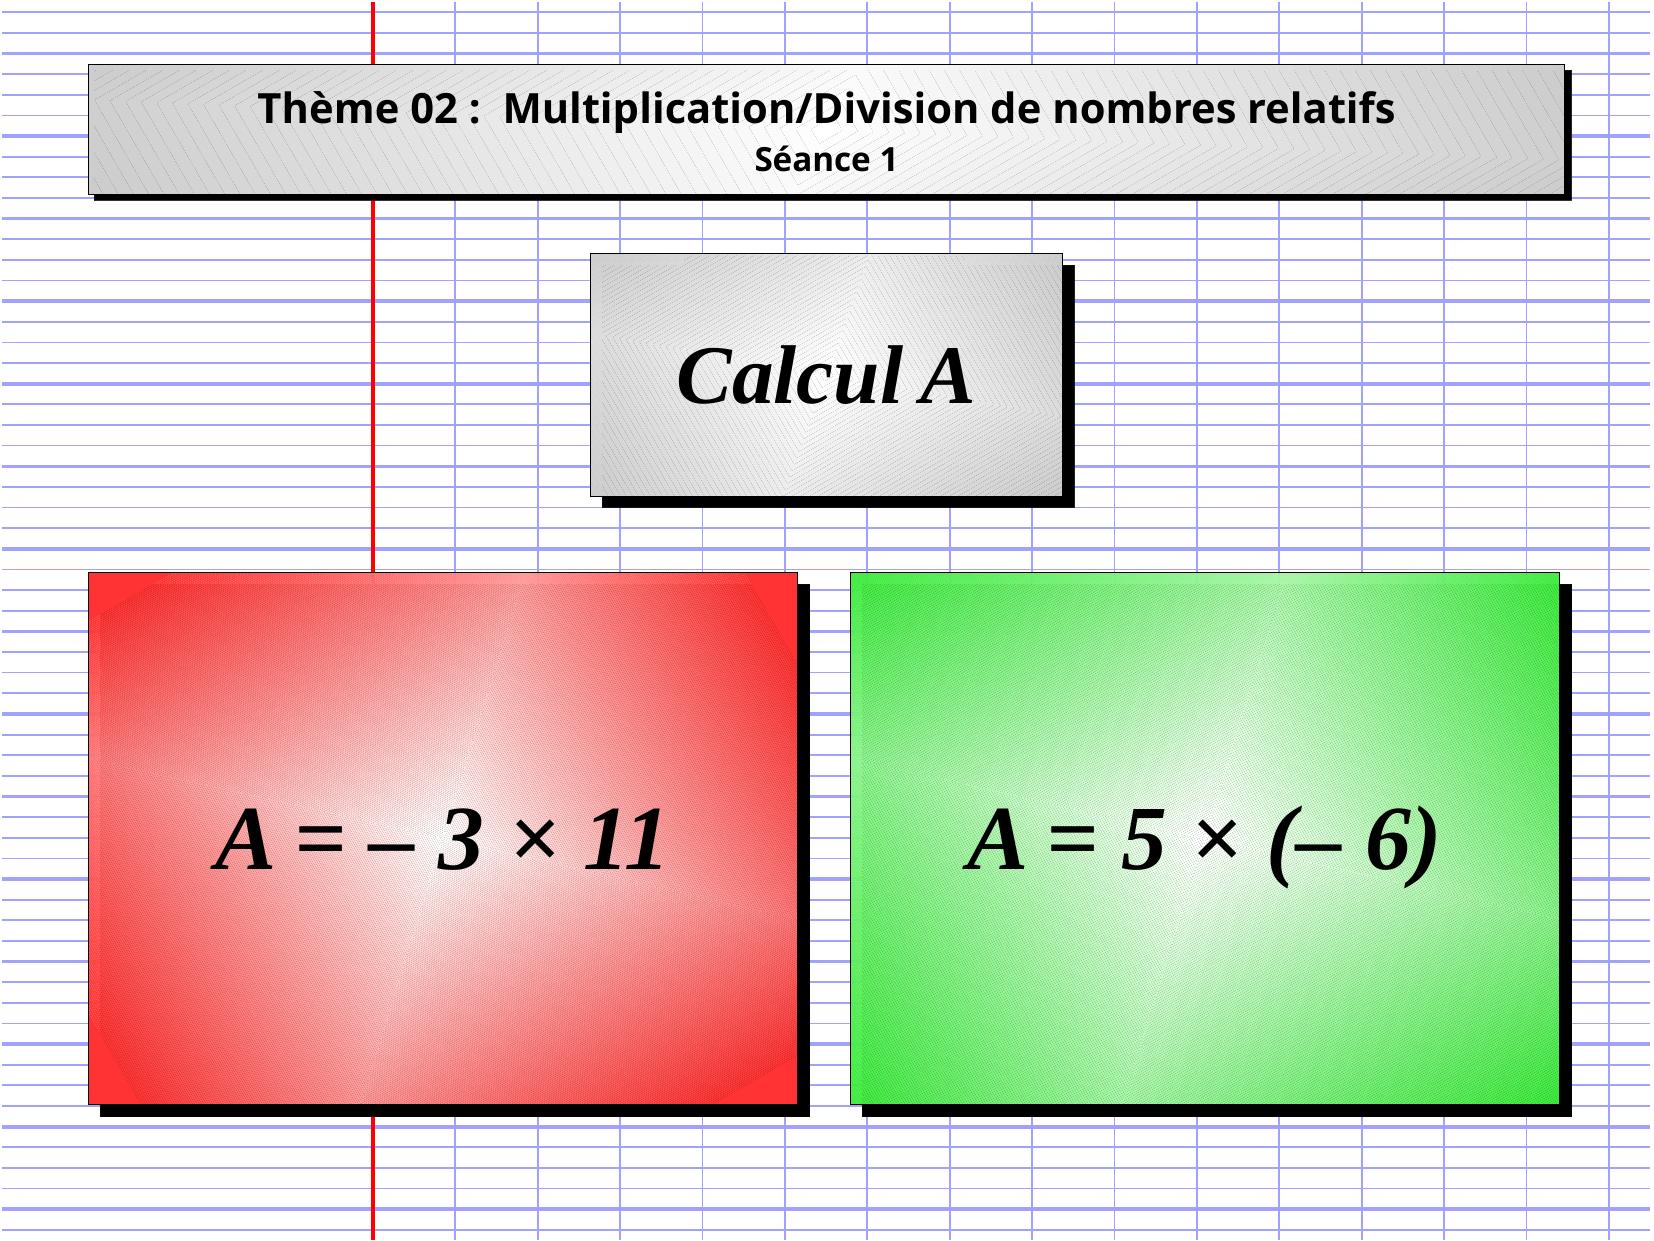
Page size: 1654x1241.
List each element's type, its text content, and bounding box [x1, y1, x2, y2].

text_box A = – 3 × 11 [88, 572, 798, 1105]
text_box Thème 02 : Multiplication/Division de nombres relatifs Séance 1 [88, 64, 1565, 195]
picture [0, 0, 1654, 1241]
text_box Calcul A [590, 253, 1063, 497]
text_box A = 5 × (– 6) [850, 572, 1560, 1105]
